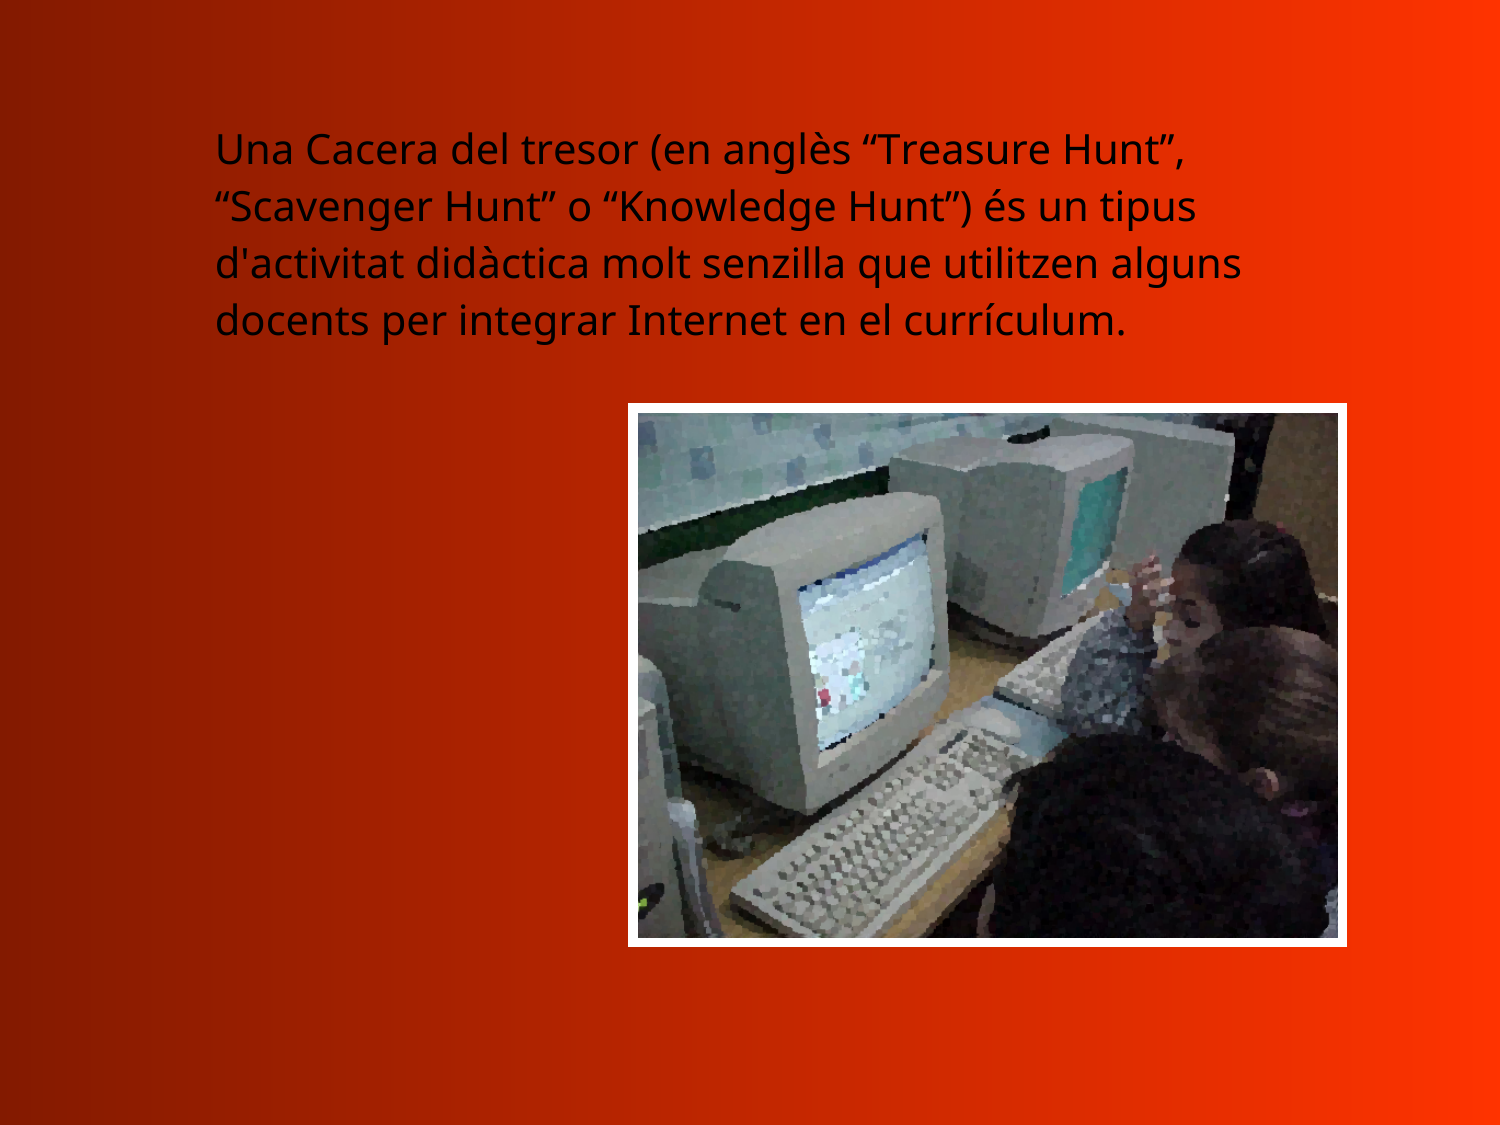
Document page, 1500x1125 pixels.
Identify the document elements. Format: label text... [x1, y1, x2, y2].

text_box Una Cacera del tresor (en anglès “Treasure Hunt”, “Scavenger Hunt” o “Knowledge Hunt”) és un tipus d'activitat didàctica molt senzilla que utilitzen alguns docents per integrar Internet en el currículum. [200, 212, 1300, 313]
picture [637, 412, 1338, 938]
